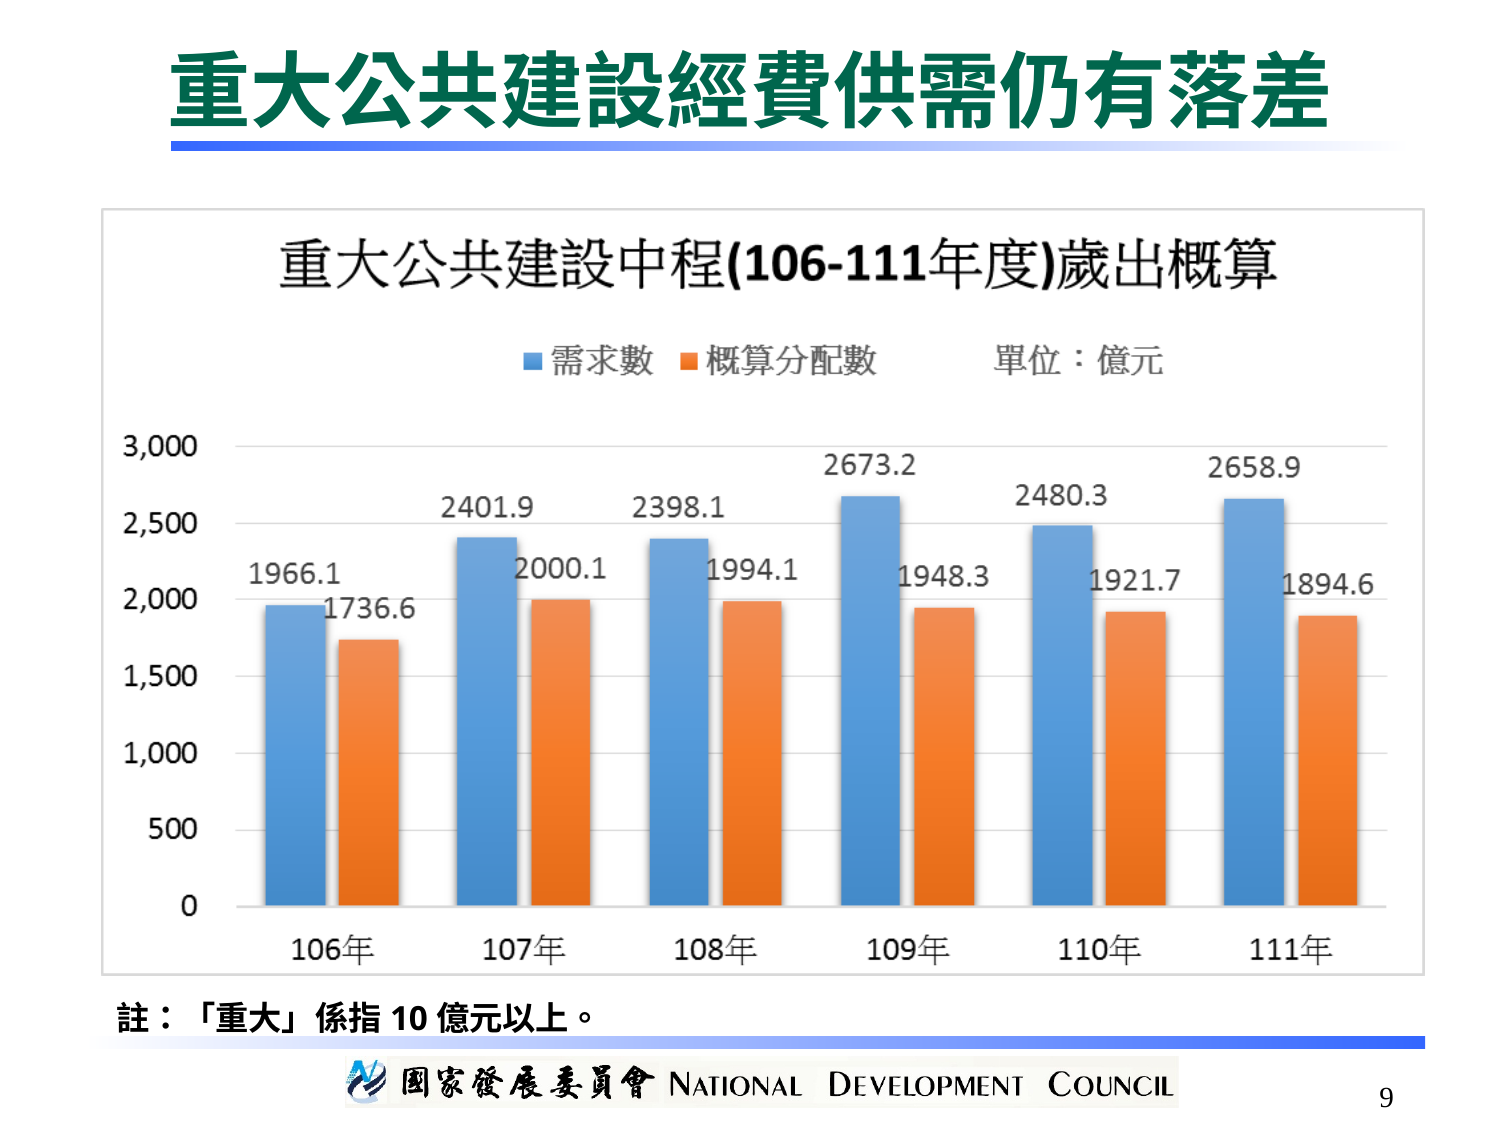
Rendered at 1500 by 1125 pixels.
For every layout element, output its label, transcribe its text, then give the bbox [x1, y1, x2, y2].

text_box 註：「重大」係指10億元以上。 [101, 989, 1436, 1046]
picture [101, 208, 1425, 976]
text_box 重大公共建設經費供需仍有落差 [152, 31, 1348, 146]
text_box 9 [1364, 1070, 1490, 1106]
